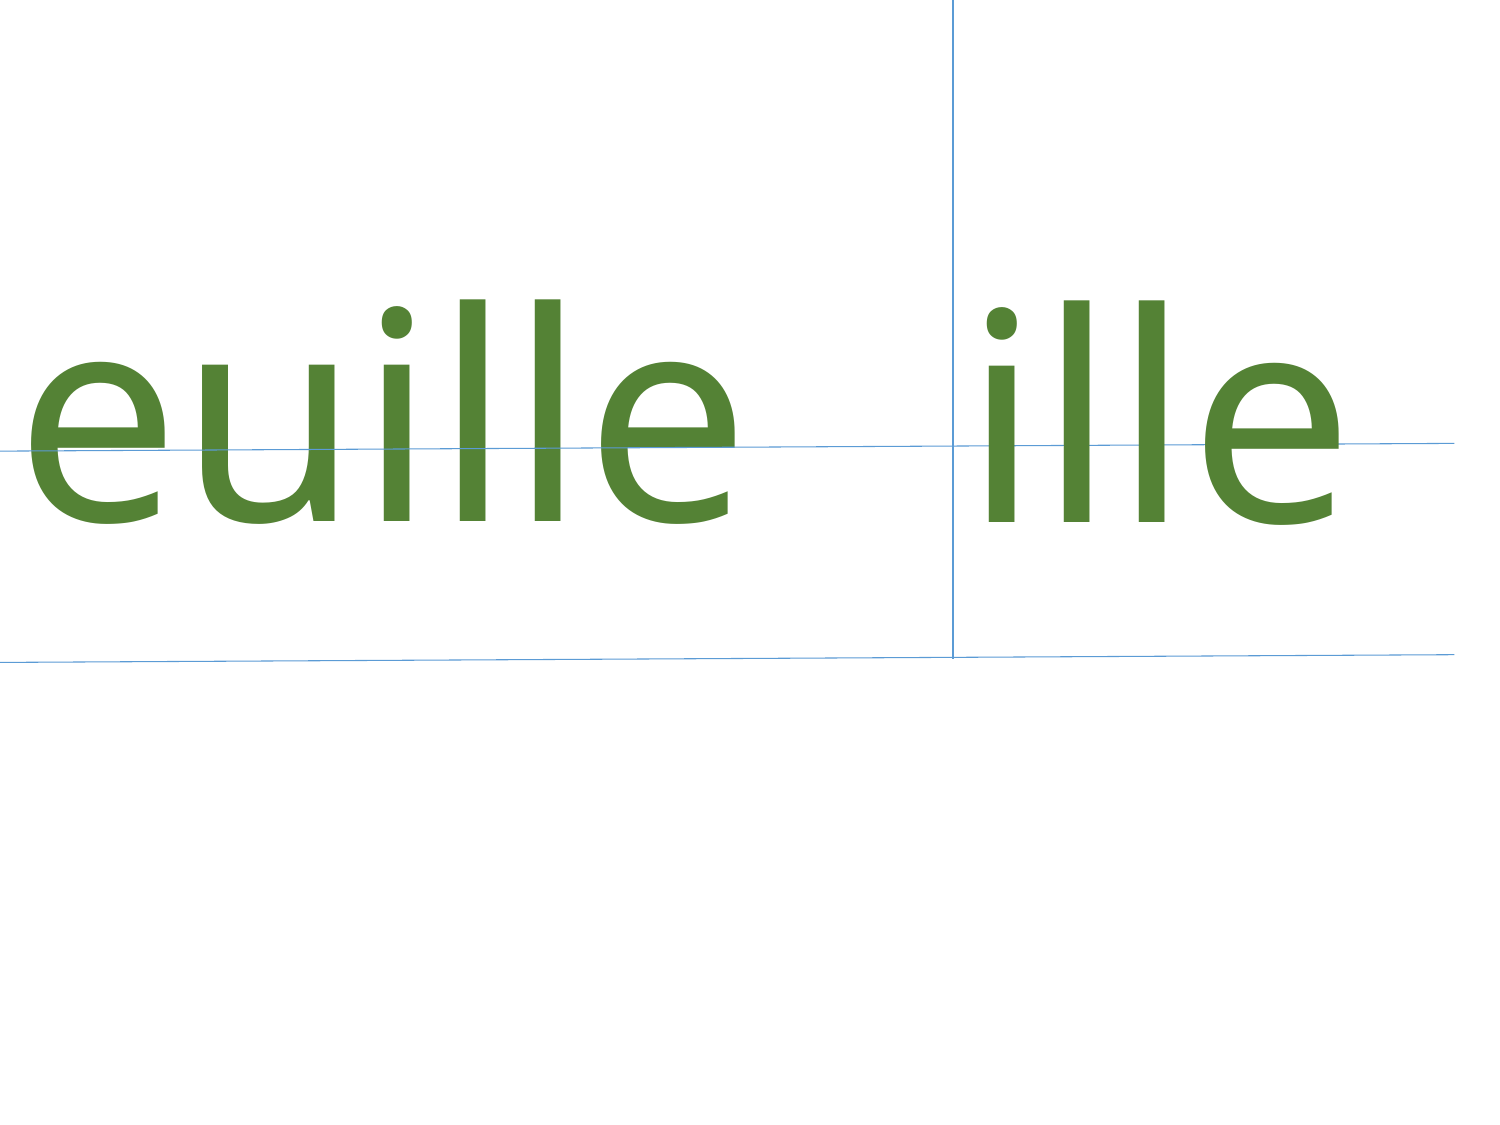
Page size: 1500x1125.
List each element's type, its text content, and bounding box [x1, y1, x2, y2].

text_box euille [228, 451, 309, 503]
text_box euille [58, 383, 138, 427]
text_box euille [628, 383, 708, 427]
text_box ille [949, 223, 1500, 588]
text_box euille [0, 222, 952, 450]
text_box euille [0, 447, 949, 587]
